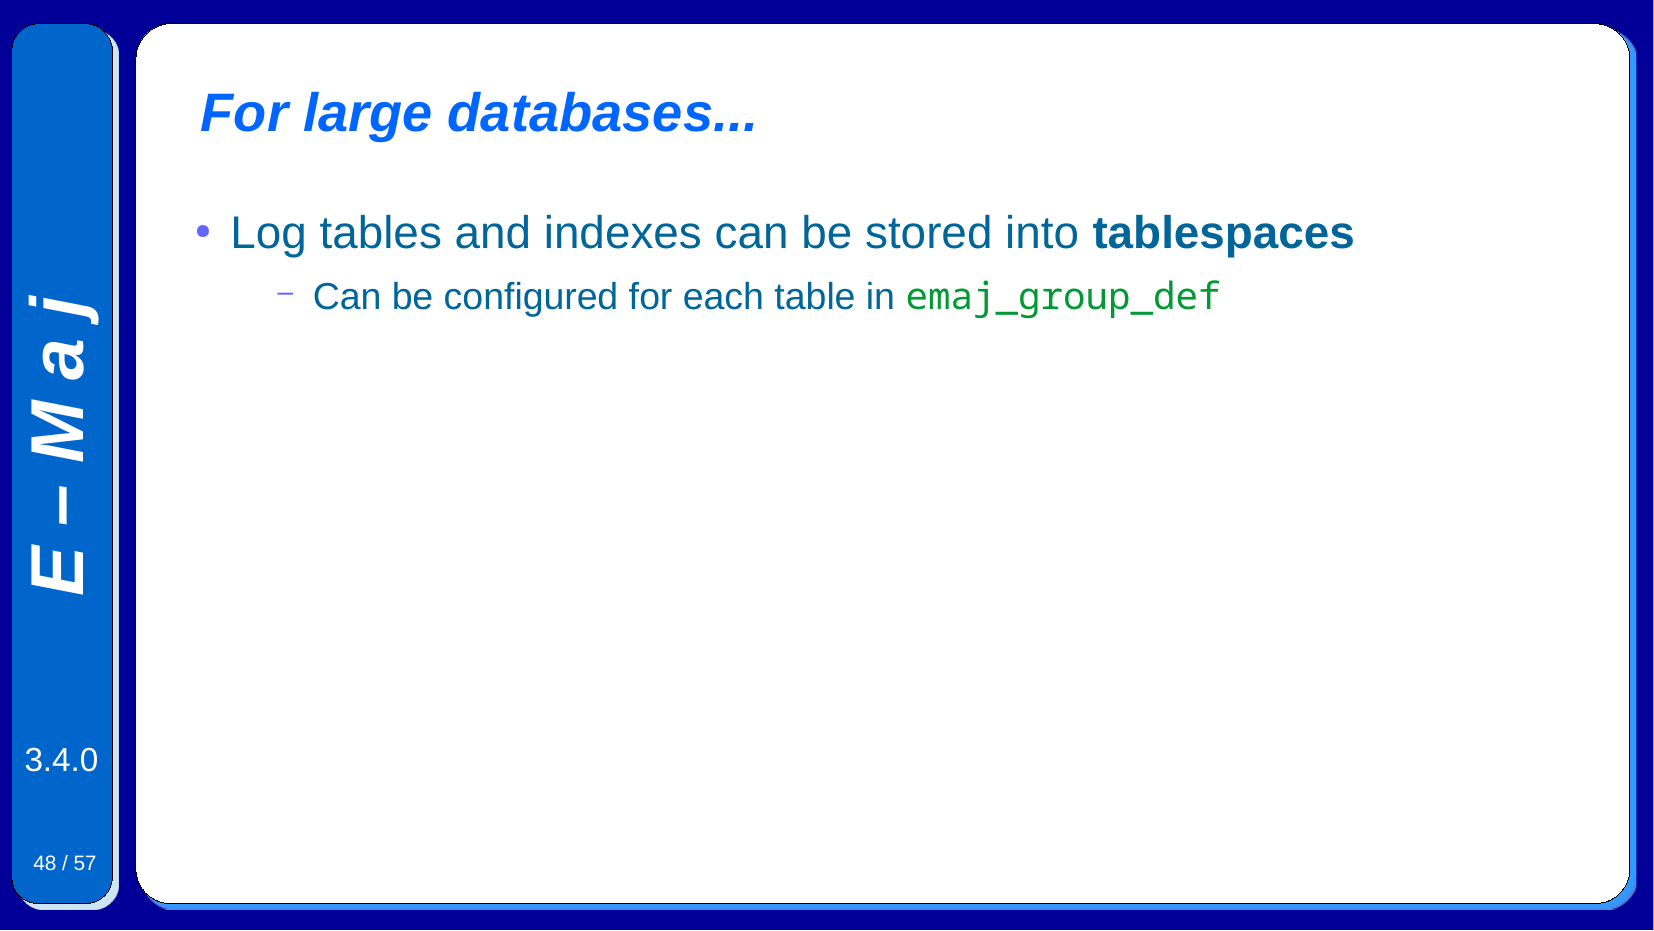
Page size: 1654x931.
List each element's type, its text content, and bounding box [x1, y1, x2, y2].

title For large databases... [200, 34, 1575, 191]
list Log tables and indexes can be stored into tablespaces Can be configured for each table in emaj_group_def [177, 206, 1587, 827]
